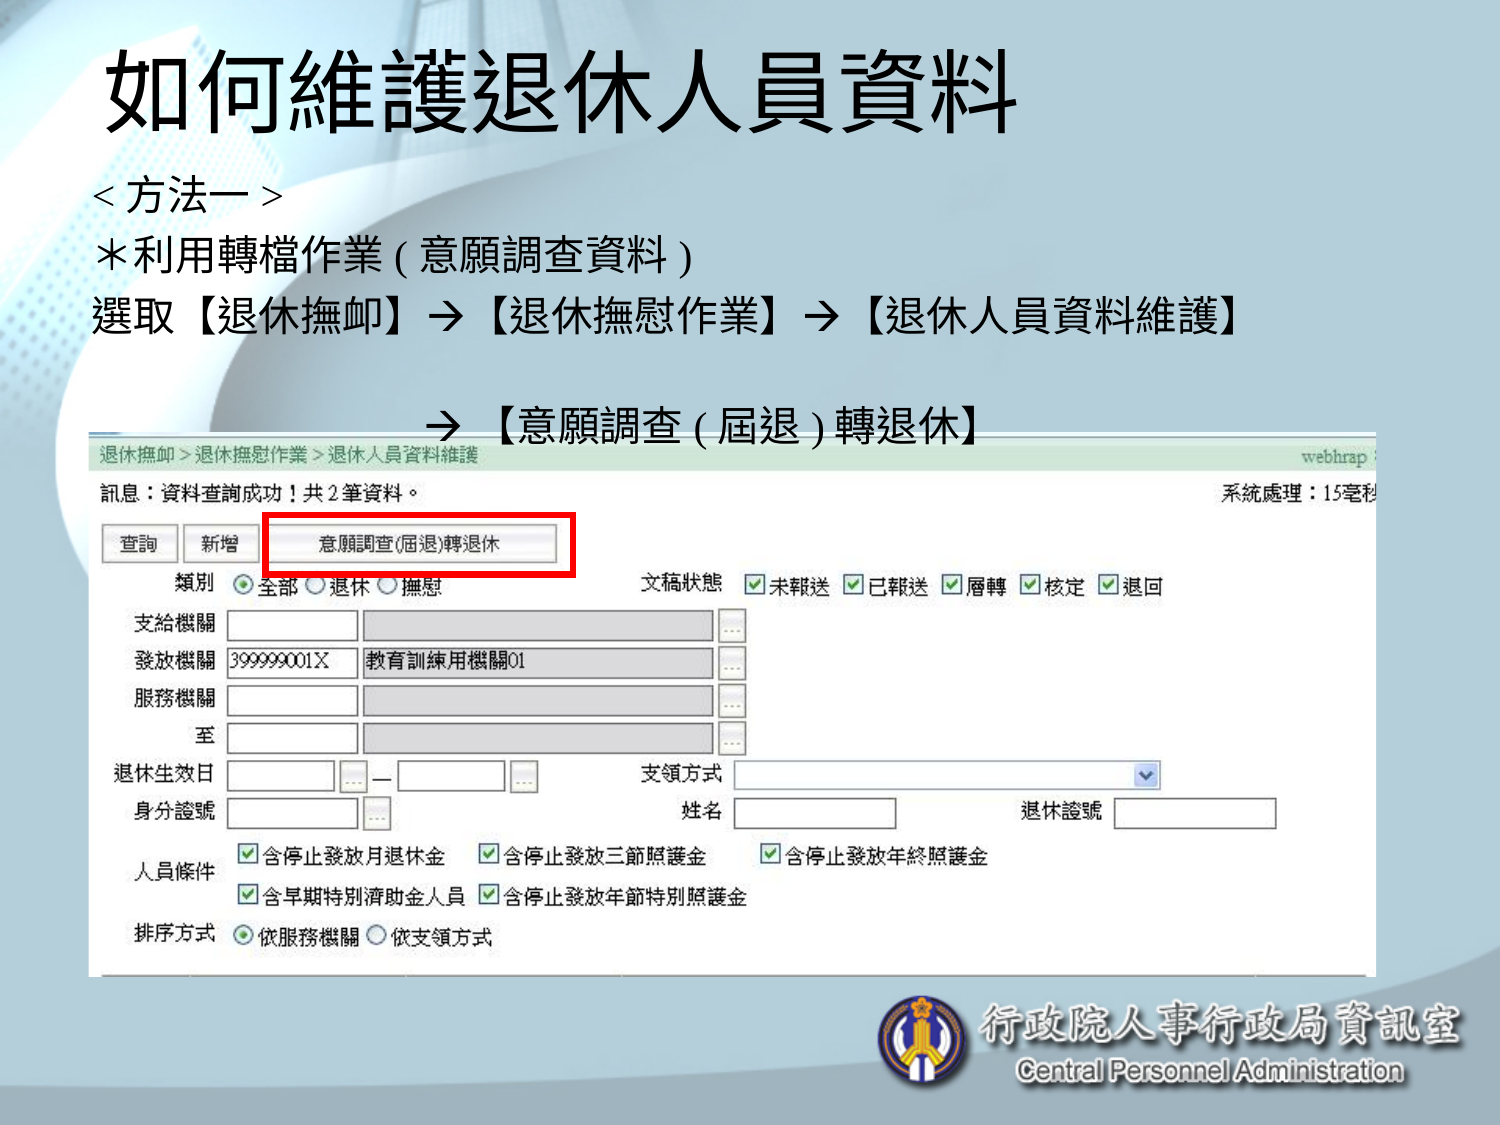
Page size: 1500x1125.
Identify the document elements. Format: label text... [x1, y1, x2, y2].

picture [0, 0, 1500, 1125]
title 如何維護退休人員資料 [88, 42, 1329, 138]
list <方法一> ＊利用轉檔作業(意願調查資料) 選取【退休撫卹】【退休撫慰作業】【退休人員資料維護】 【意願調查(屆退)轉退休】 [76, 160, 1352, 836]
